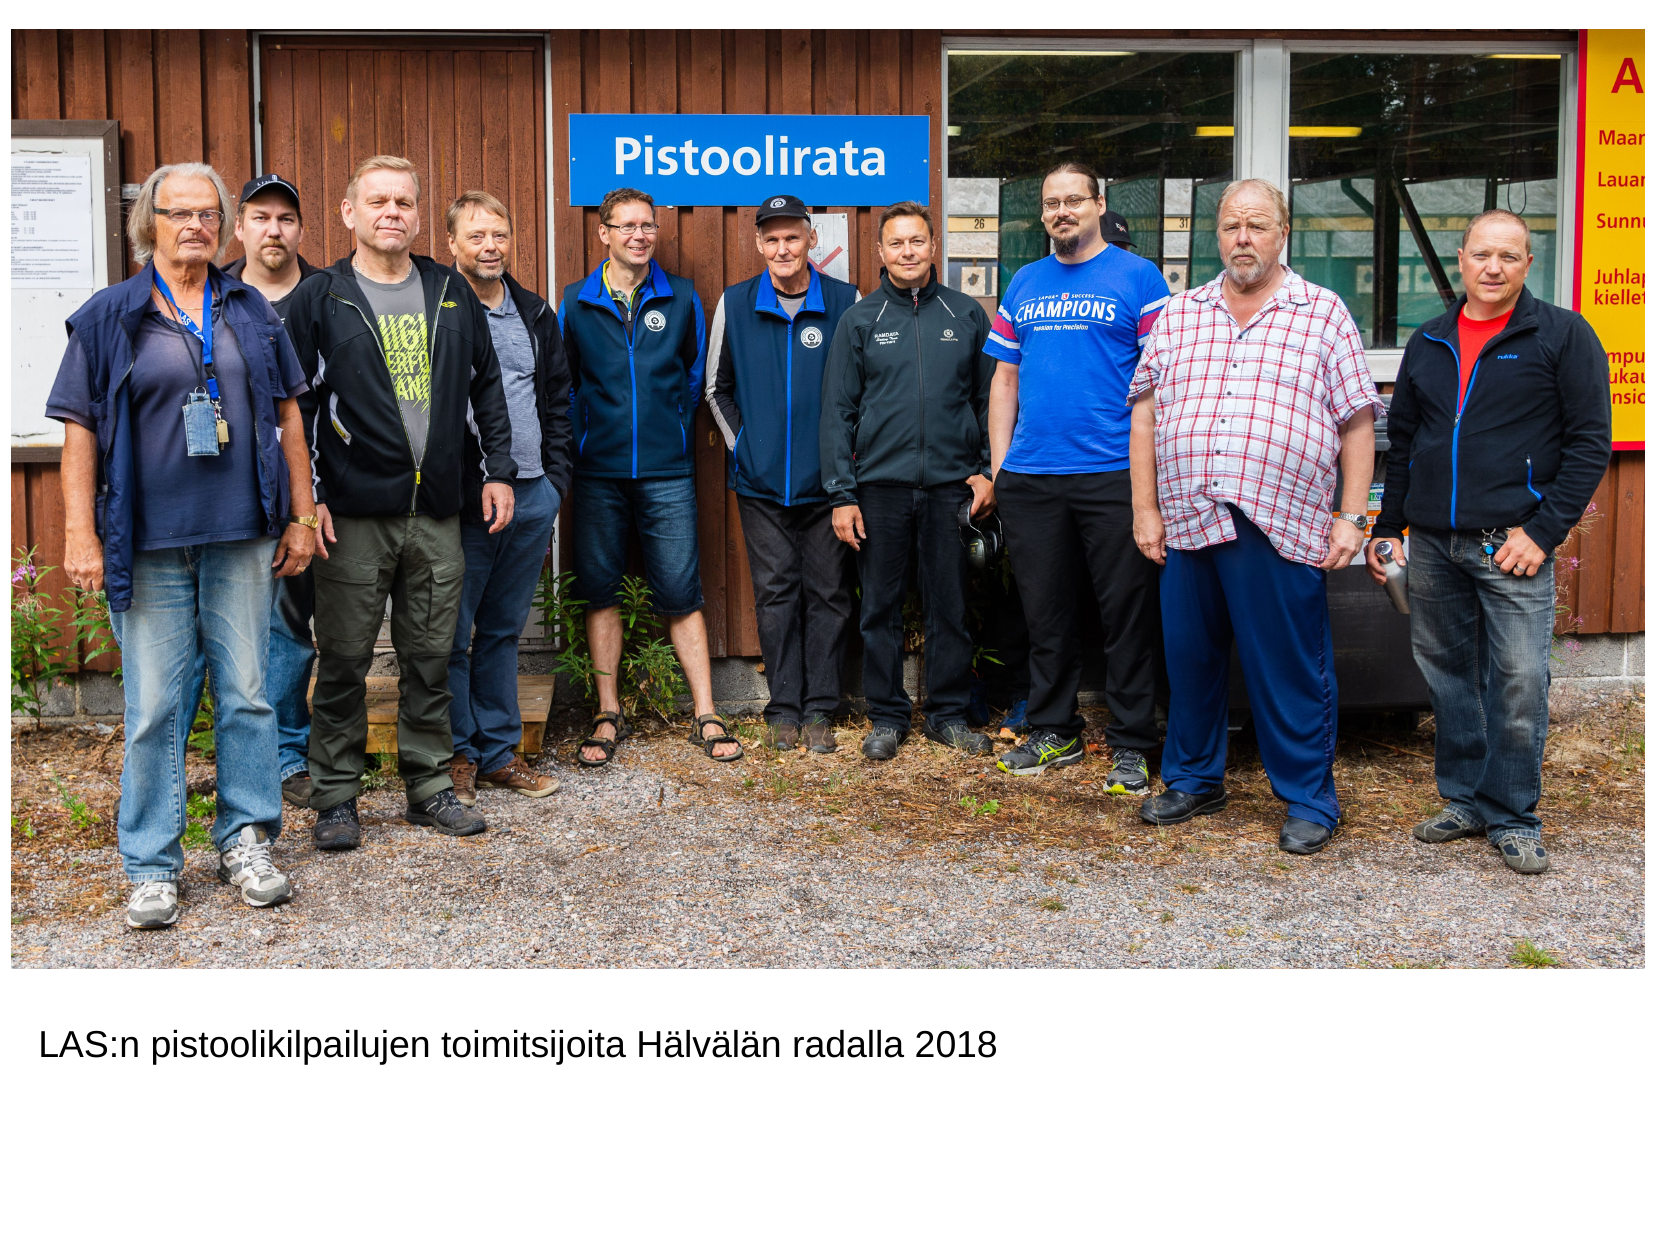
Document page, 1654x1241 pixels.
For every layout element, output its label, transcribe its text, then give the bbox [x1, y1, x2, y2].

text_box LAS:n pistoolikilpailujen toimitsijoita Hälvälän radalla 2018 [23, 1015, 1607, 1073]
picture [11, 29, 1645, 969]
